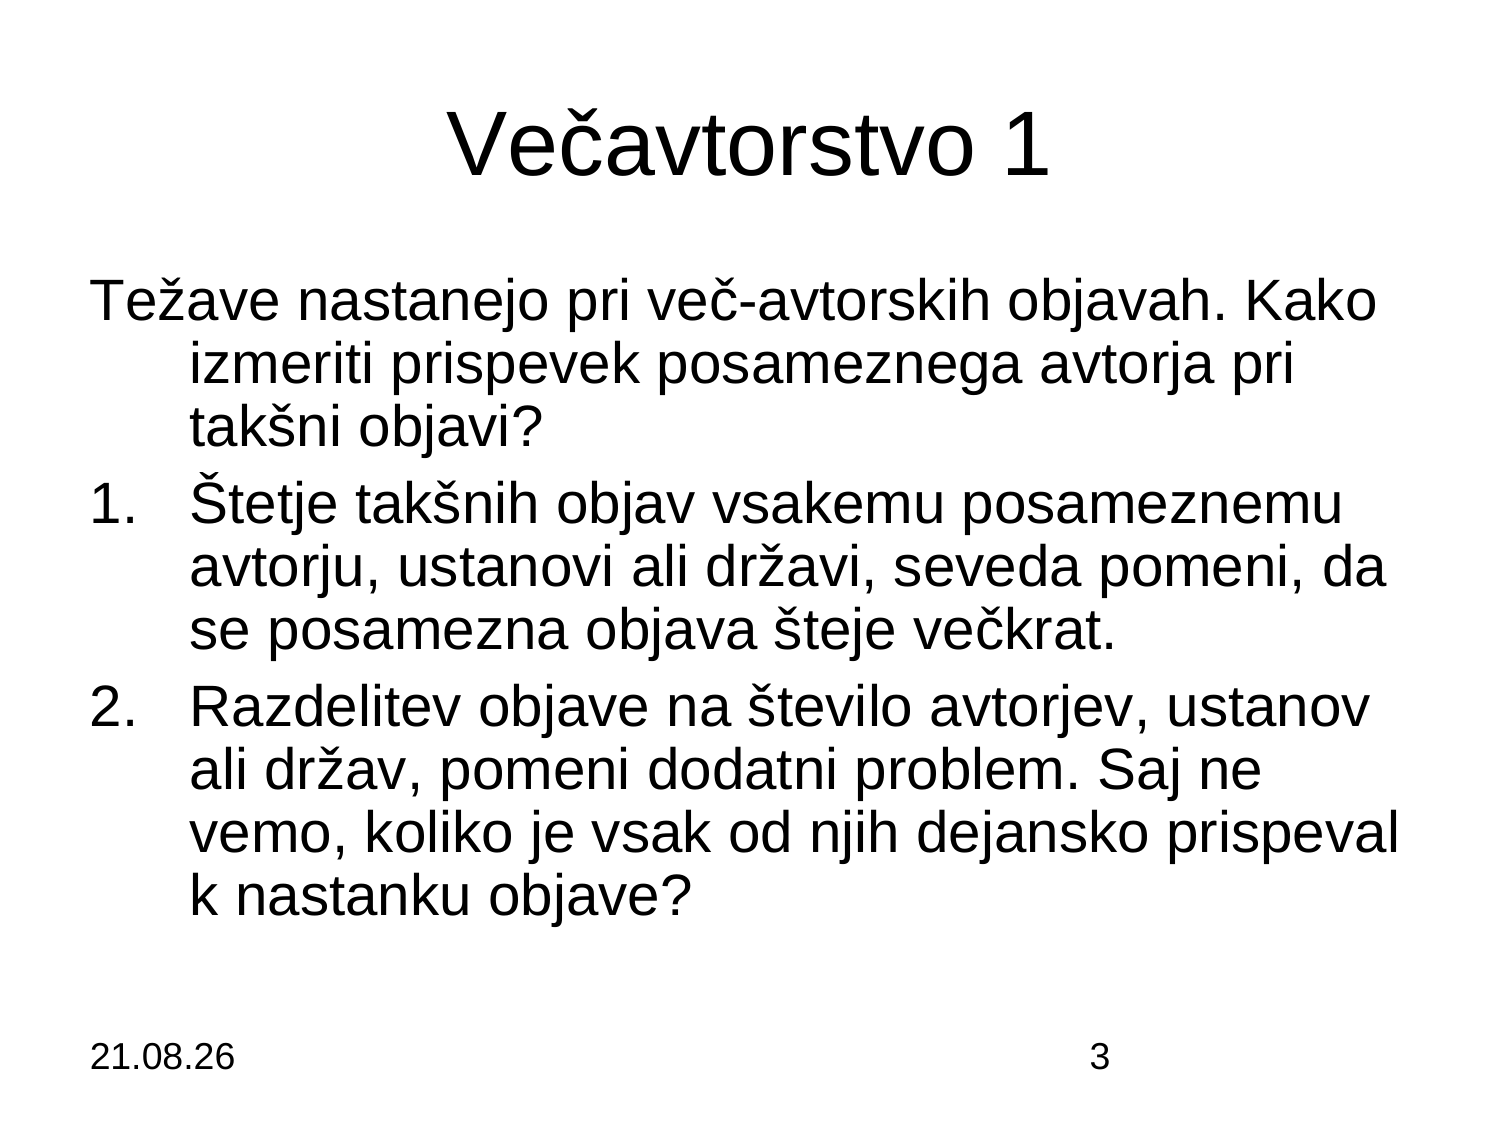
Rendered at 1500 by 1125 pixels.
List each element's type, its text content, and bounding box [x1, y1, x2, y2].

list Težave nastanejo pri več-avtorskih objavah. Kako izmeriti prispevek posameznega avtorja pri takšni objavi? Štetje takšnih objav vsakemu posameznemu avtorju, ustanovi ali državi, seveda pomeni, da se posamezna objava šteje večkrat. Razdelitev objave na število avtorjev, ustanov ali držav, pomeni dodatni problem. Saj ne vemo, koliko je vsak od njih dejansko prispeval k nastanku objave? [75, 262, 1426, 1006]
title Večavtorstvo 1 [75, 45, 1426, 233]
